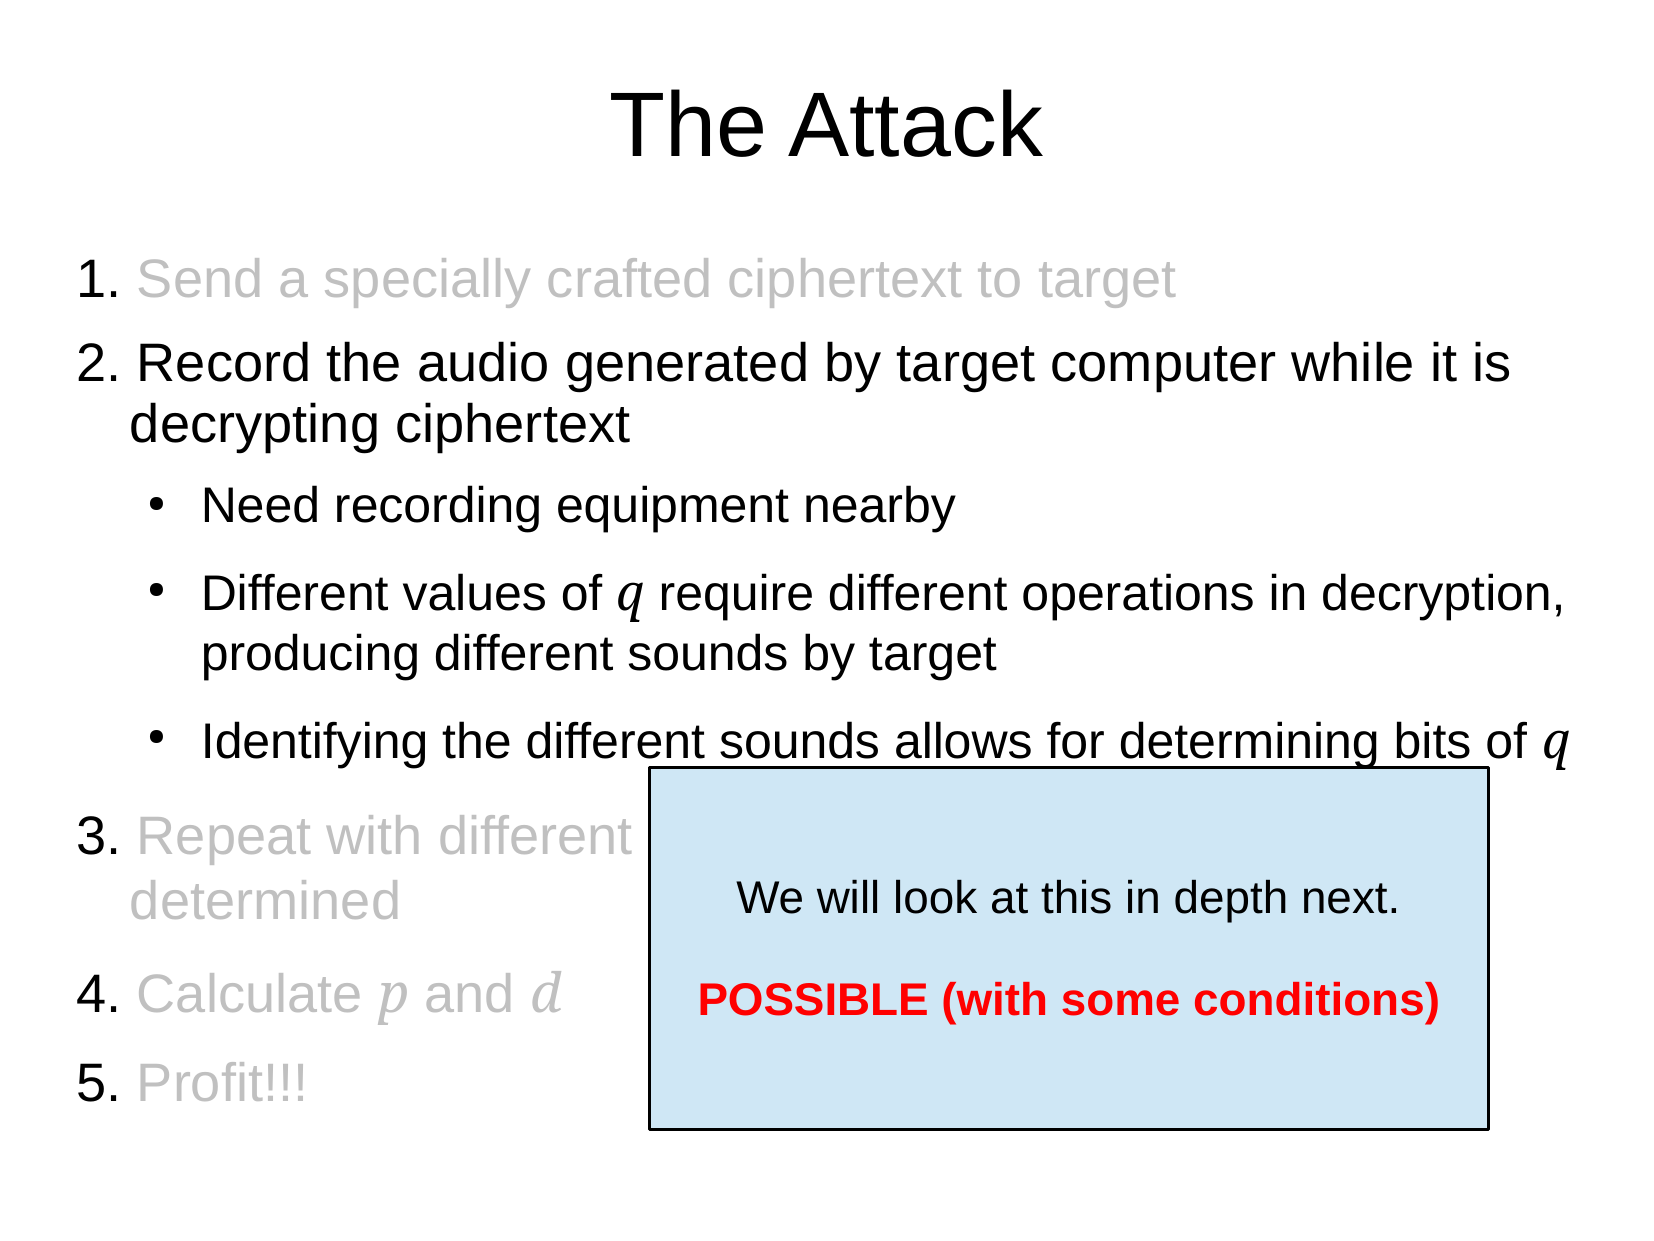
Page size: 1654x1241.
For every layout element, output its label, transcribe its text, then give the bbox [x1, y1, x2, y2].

text_box We will look at this in depth next. POSSIBLE (with some conditions) [649, 767, 1489, 1130]
title The Attack [82, 49, 1571, 201]
list Send a specially crafted ciphertext to target Record the audio generated by target computer while it is decrypting ciphertext Need recording equipment nearby Different values of q require different operations in decryption, producing different sounds by target Identifying the different sounds allows for determining bits of q Repeat with different ciphertexts until all bits of q are determined Calculate p and d Profit!!! [59, 248, 1595, 1130]
